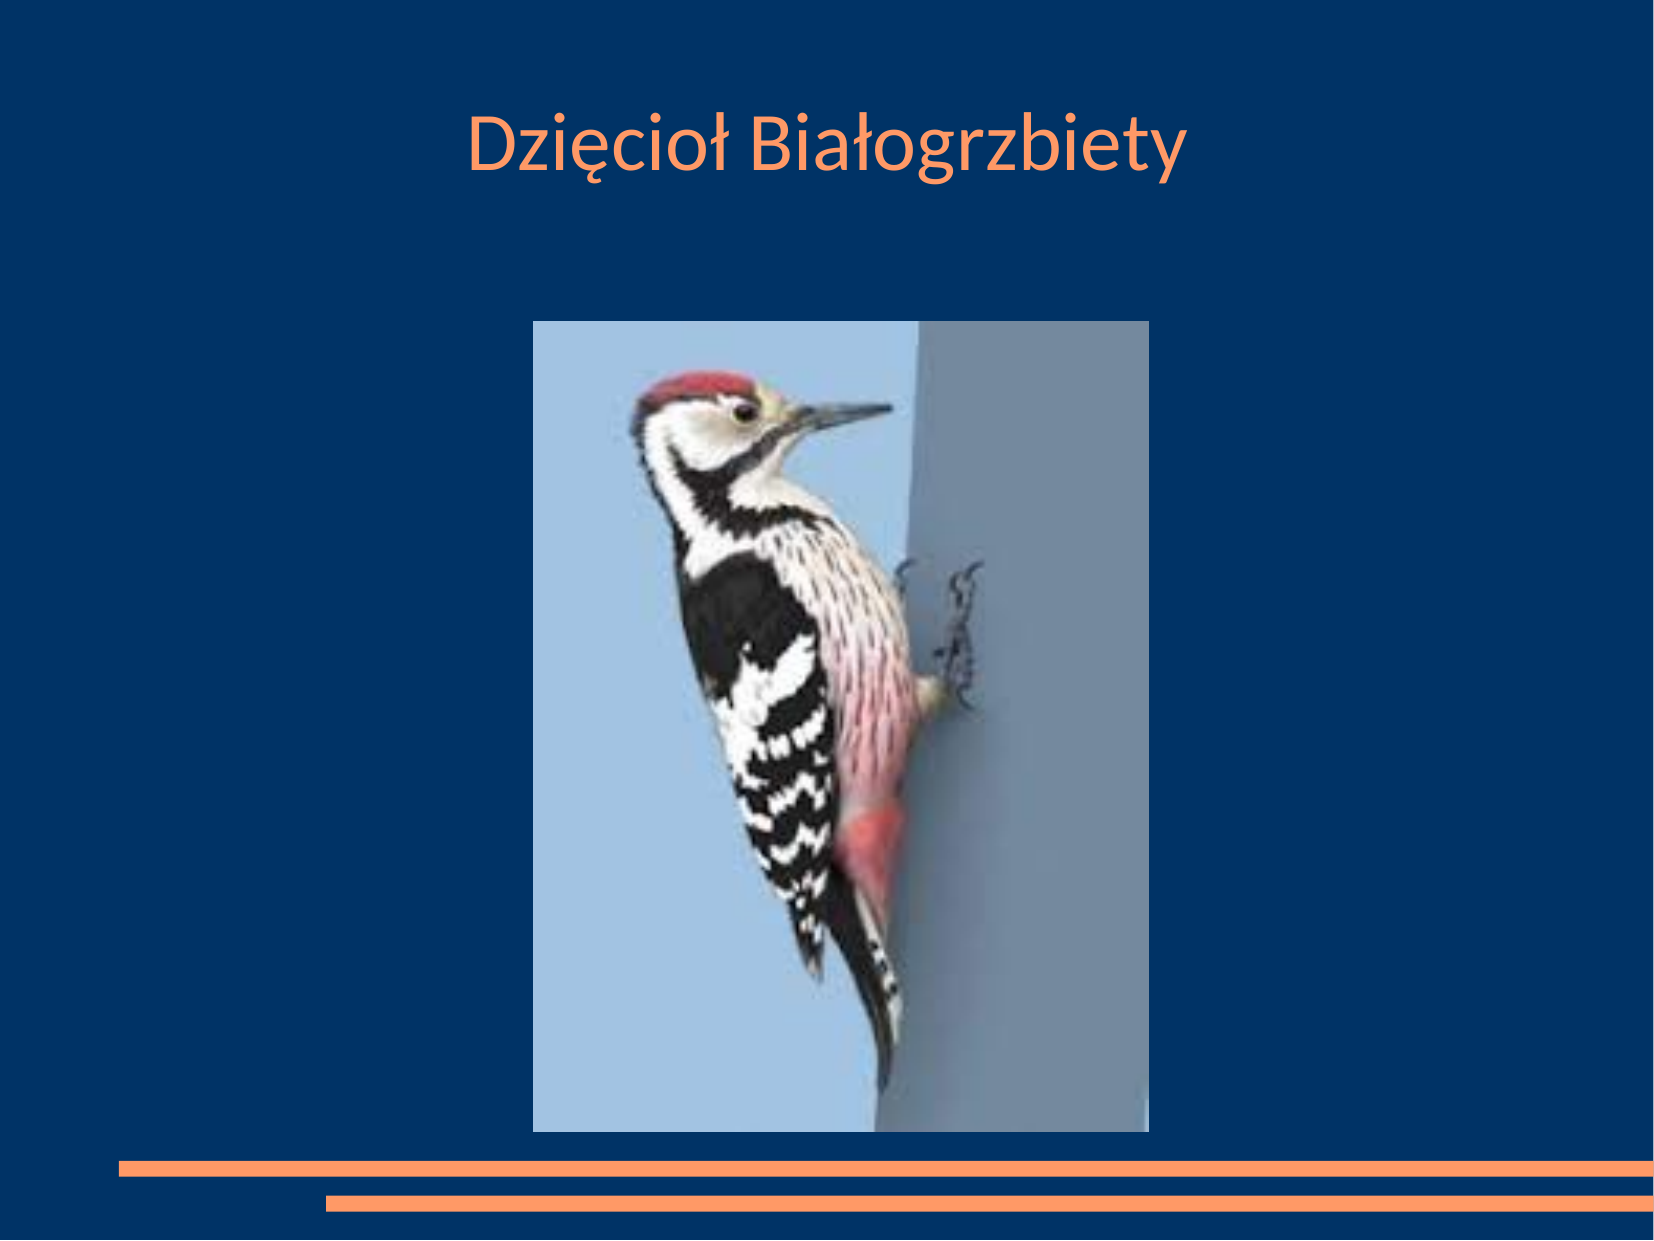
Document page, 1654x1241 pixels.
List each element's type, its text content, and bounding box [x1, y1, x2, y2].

title Dzięcioł Białogrzbiety [121, 46, 1534, 254]
picture [533, 321, 1149, 1132]
